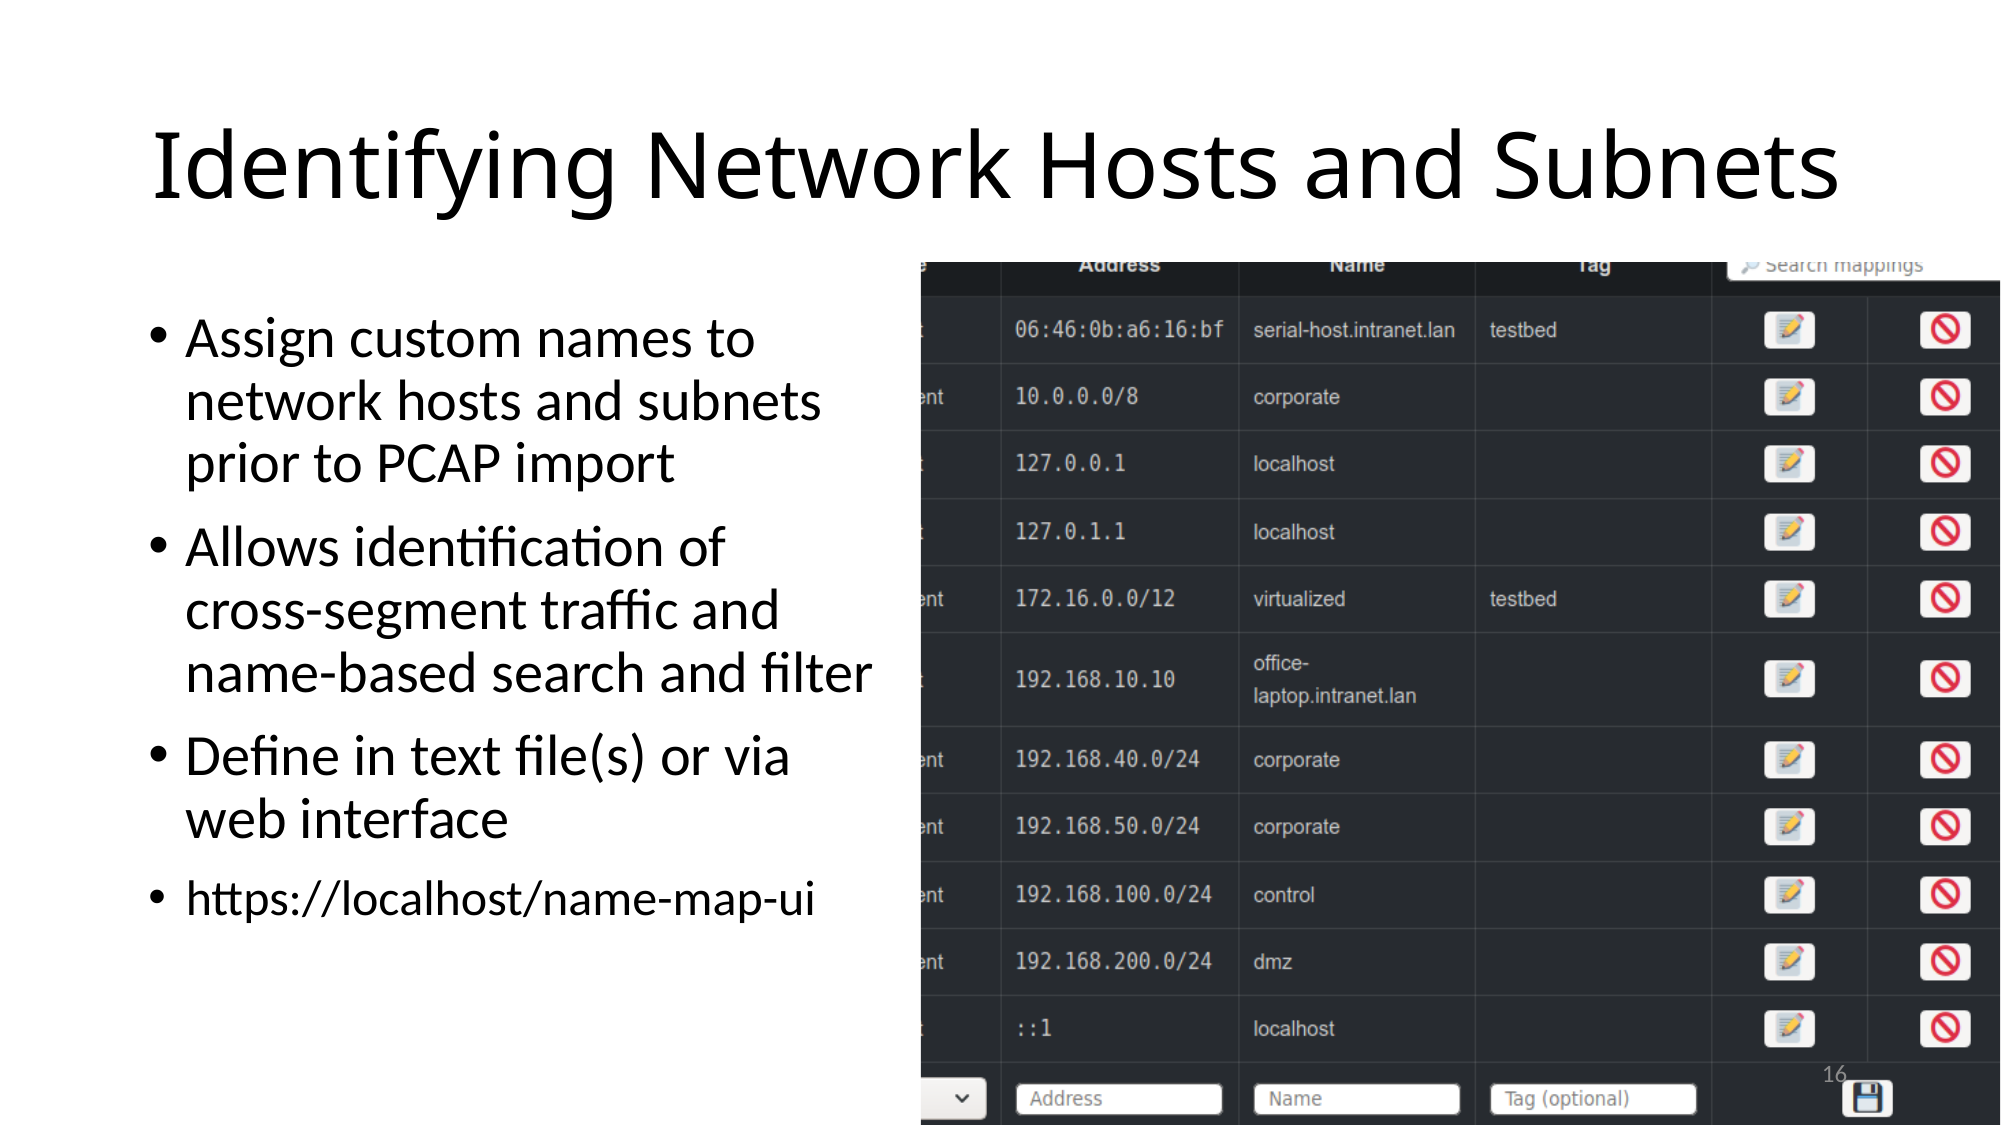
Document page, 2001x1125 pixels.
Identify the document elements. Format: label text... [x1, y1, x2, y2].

slide_number <number> [1412, 1042, 1863, 1103]
title Identifying Network Hosts and Subnets [137, 59, 1863, 278]
list Assign custom names to network hosts and subnets prior to PCAP import Allows identification of cross-segment traffic and name-based search and filter Define in text file(s) or via web interface https://localhost/name-map-ui [133, 299, 925, 1014]
picture [920, 262, 2001, 1125]
